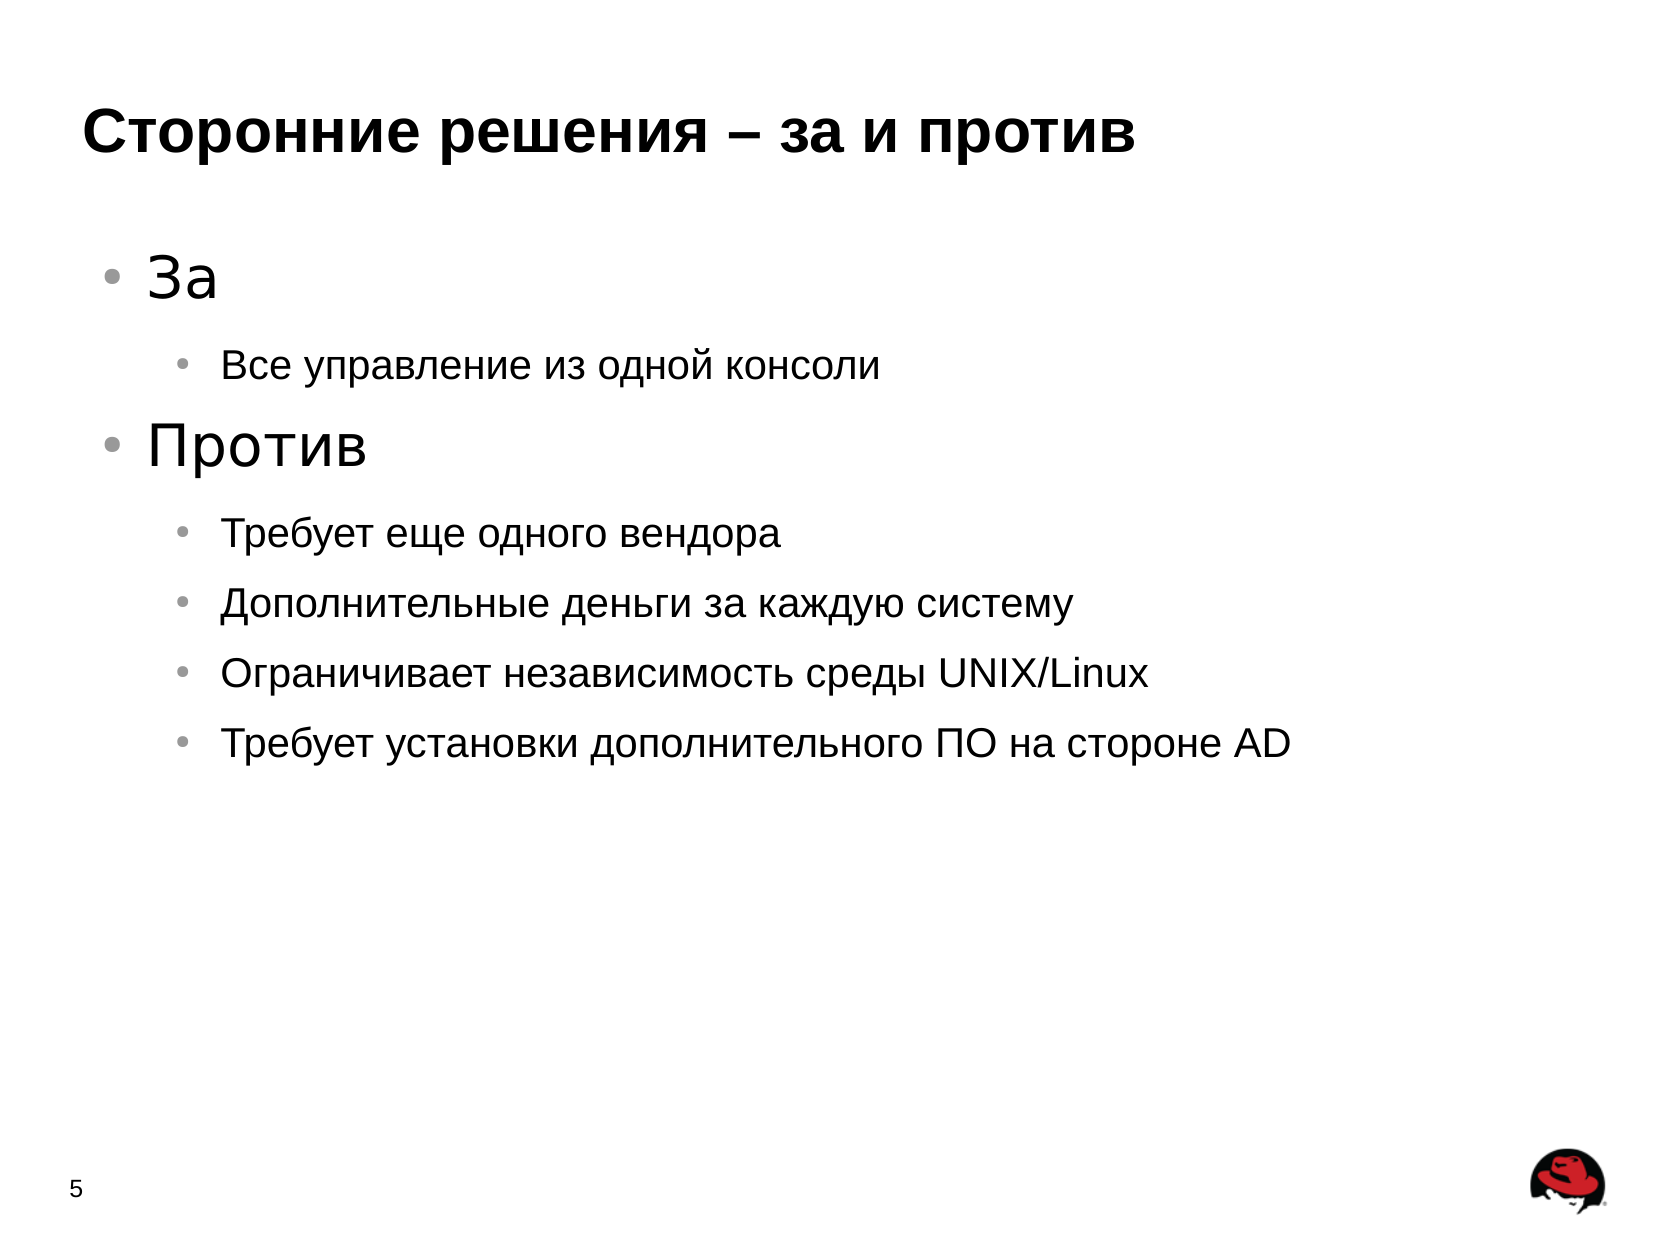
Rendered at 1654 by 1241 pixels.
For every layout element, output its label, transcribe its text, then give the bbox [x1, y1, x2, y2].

title Сторонние решения – за и против [82, 37, 1571, 226]
picture [1529, 1146, 1613, 1224]
list За Все управление из одной консоли Против Требует еще одного вендора Дополнительные деньги за каждую систему Ограничивает независимость среды UNIX/Linux Требует установки дополнительного ПО на стороне AD [86, 244, 1576, 1039]
